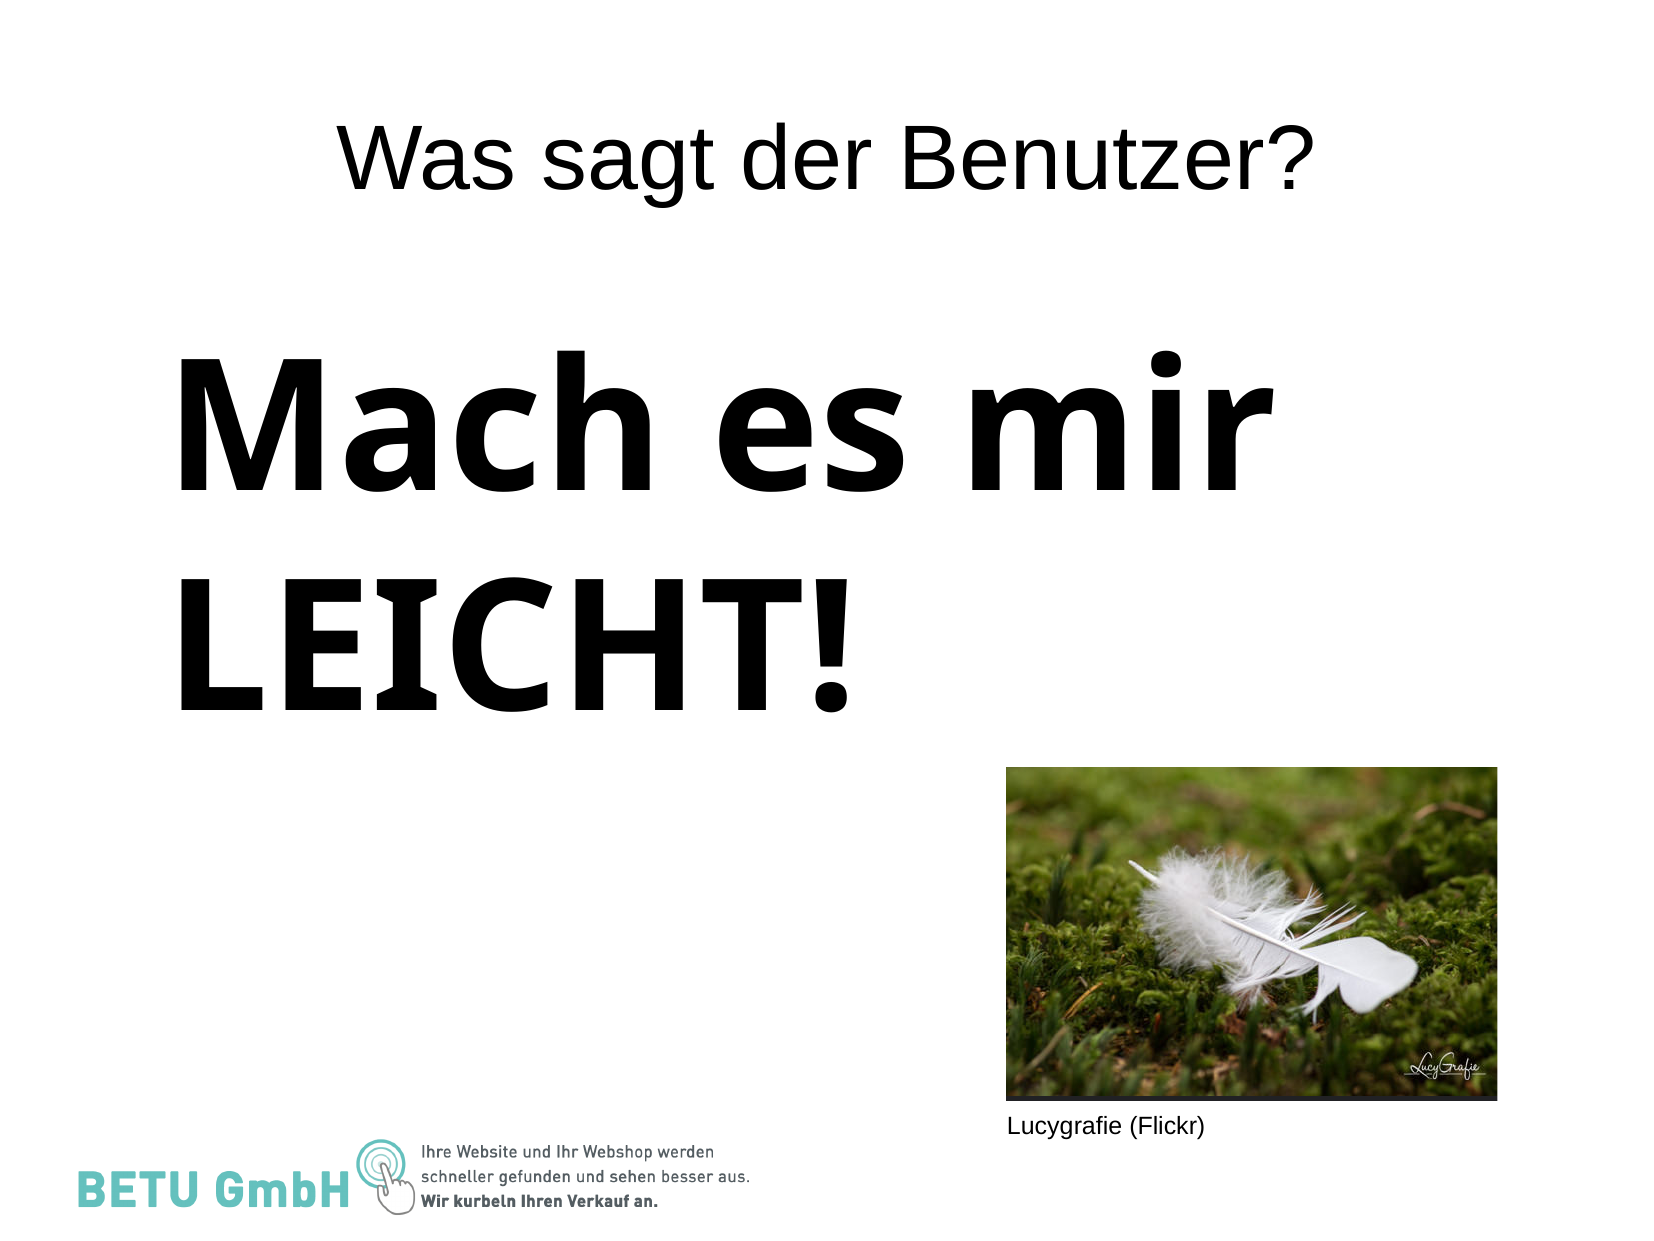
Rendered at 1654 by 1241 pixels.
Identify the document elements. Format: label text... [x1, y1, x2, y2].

picture [1006, 767, 1498, 1101]
text_box Was sagt der Benutzer? [82, 49, 1571, 257]
text_box Mach es mir LEICHT! [165, 307, 1654, 1027]
picture [70, 1138, 815, 1216]
text_box Lucygrafie (Flickr) [992, 1104, 1221, 1148]
